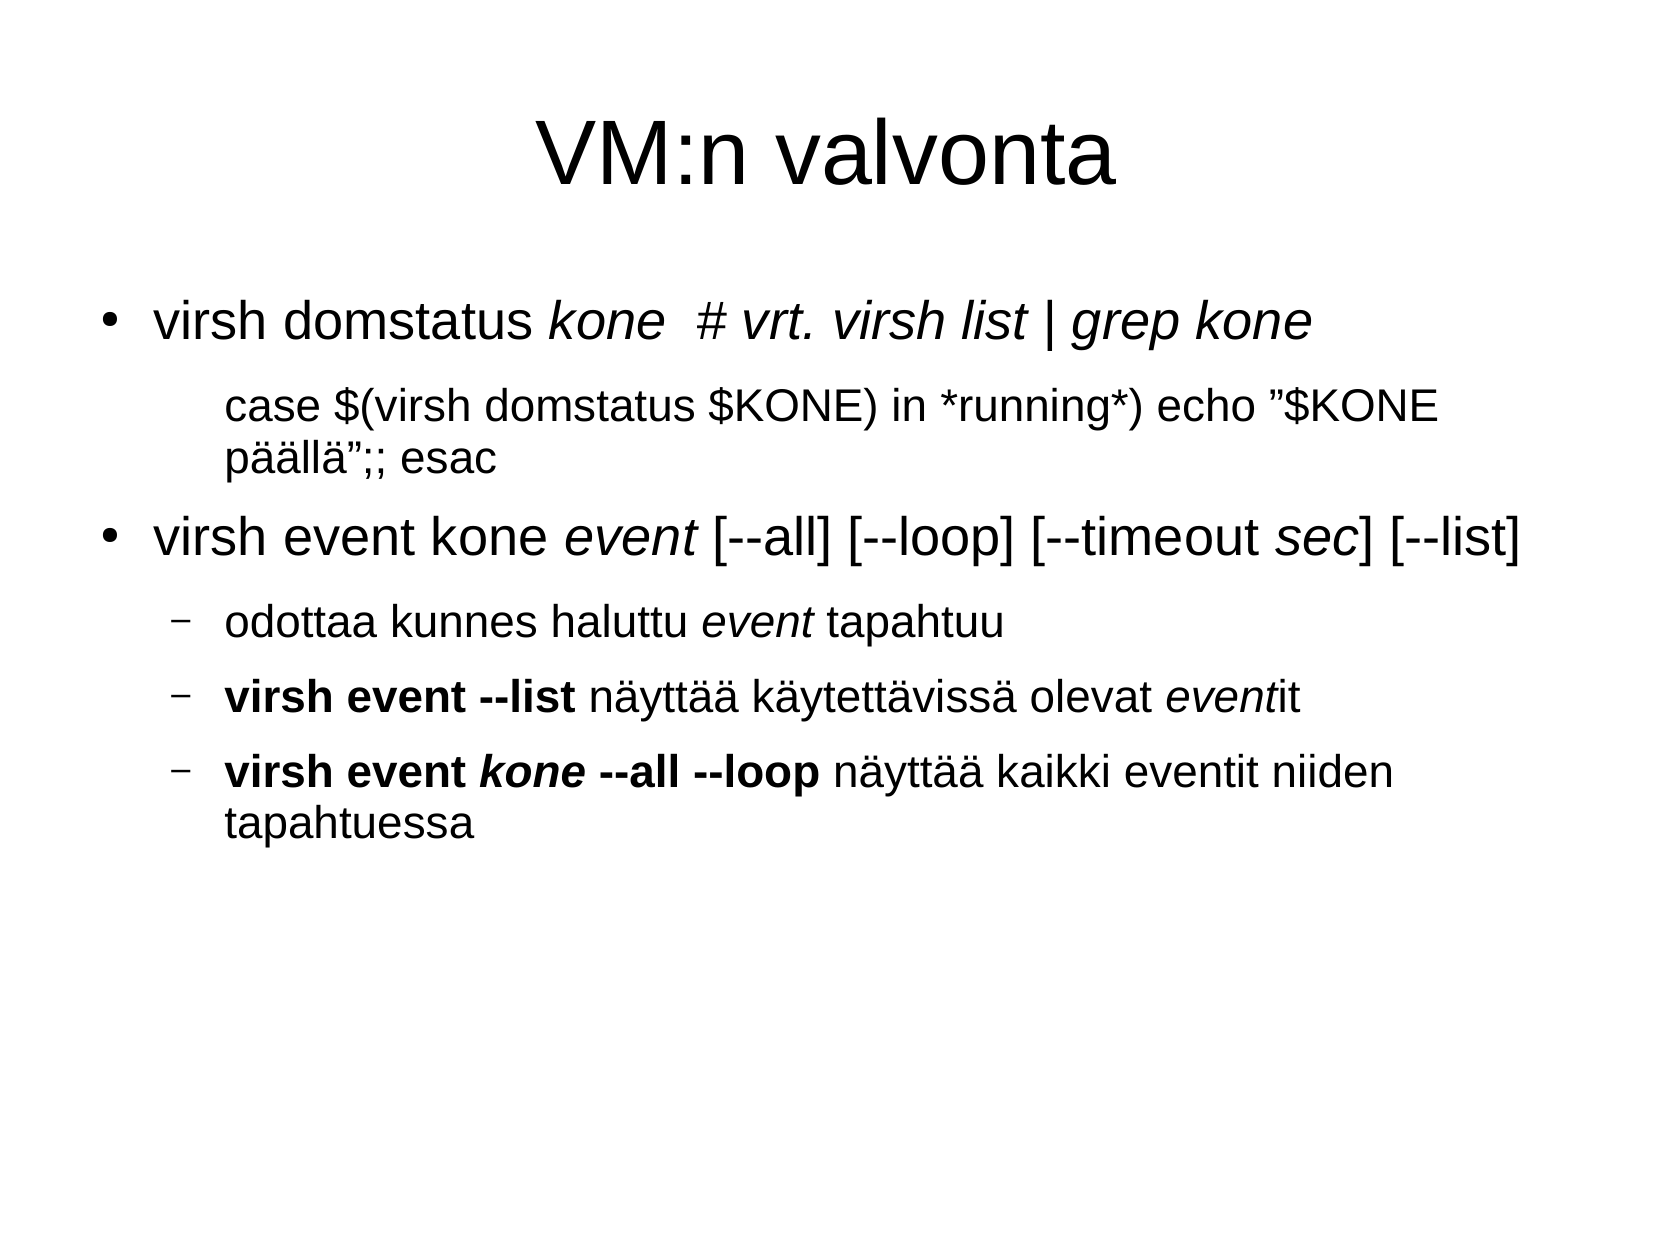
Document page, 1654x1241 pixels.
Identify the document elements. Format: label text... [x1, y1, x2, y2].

list virsh domstatus kone # vrt. virsh list | grep kone case $(virsh domstatus $KONE) in *running*) echo ”$KONE päällä”;; esac virsh event kone event [--all] [--loop] [--timeout sec] [--list] odottaa kunnes haluttu event tapahtuu virsh event --list näyttää käytettävissä olevat eventit virsh event kone --all --loop näyttää kaikki eventit niiden tapahtuessa [82, 290, 1571, 1010]
title VM:n valvonta [82, 49, 1571, 257]
